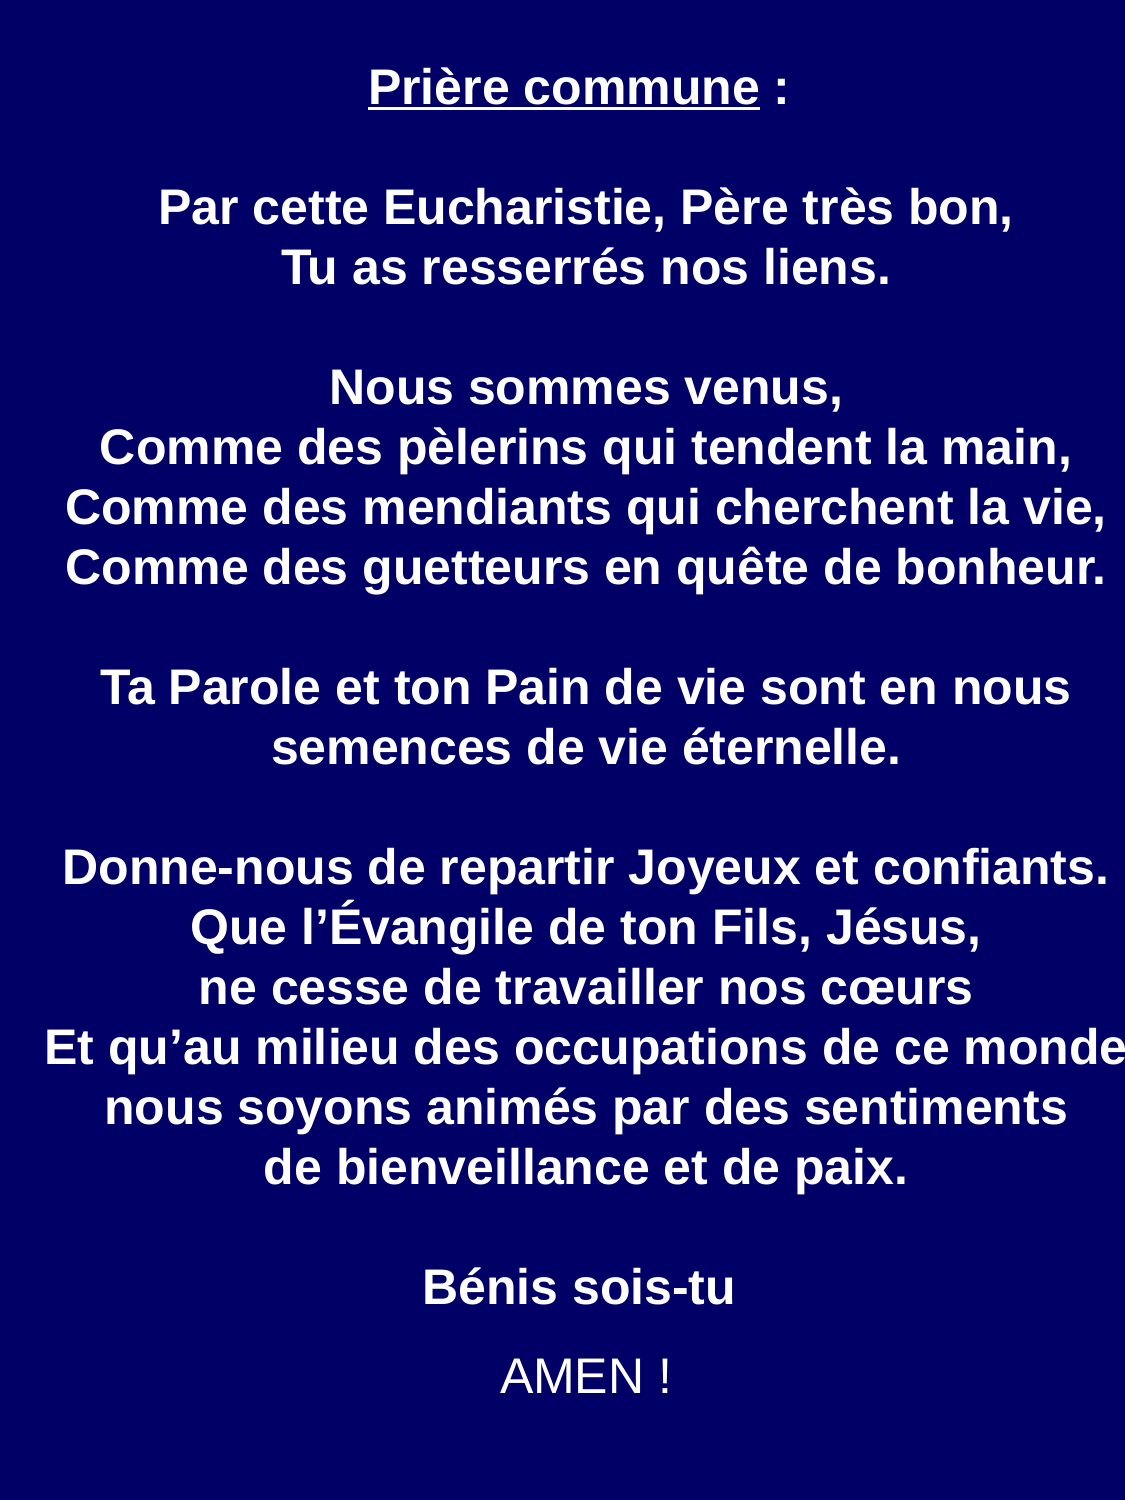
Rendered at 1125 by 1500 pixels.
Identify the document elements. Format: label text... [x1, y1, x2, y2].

text_box Prière commune : Par cette Eucharistie, Père très bon, Tu as resserrés nos liens. Nous sommes venus, Comme des pèlerins qui tendent la main, Comme des mendiants qui cherchent la vie, Comme des guetteurs en quête de bonheur. Ta Parole et ton Pain de vie sont en nous semences de vie éternelle. Donne-nous de repartir Joyeux et confiants. Que l’Évangile de ton Fils, Jésus, ne cesse de travailler nos cœurs Et qu’au milieu des occupations de ce monde nous soyons animés par des sentiments de bienveillance et de paix. Bénis sois-tu AMEN ! [23, 47, 1125, 272]
